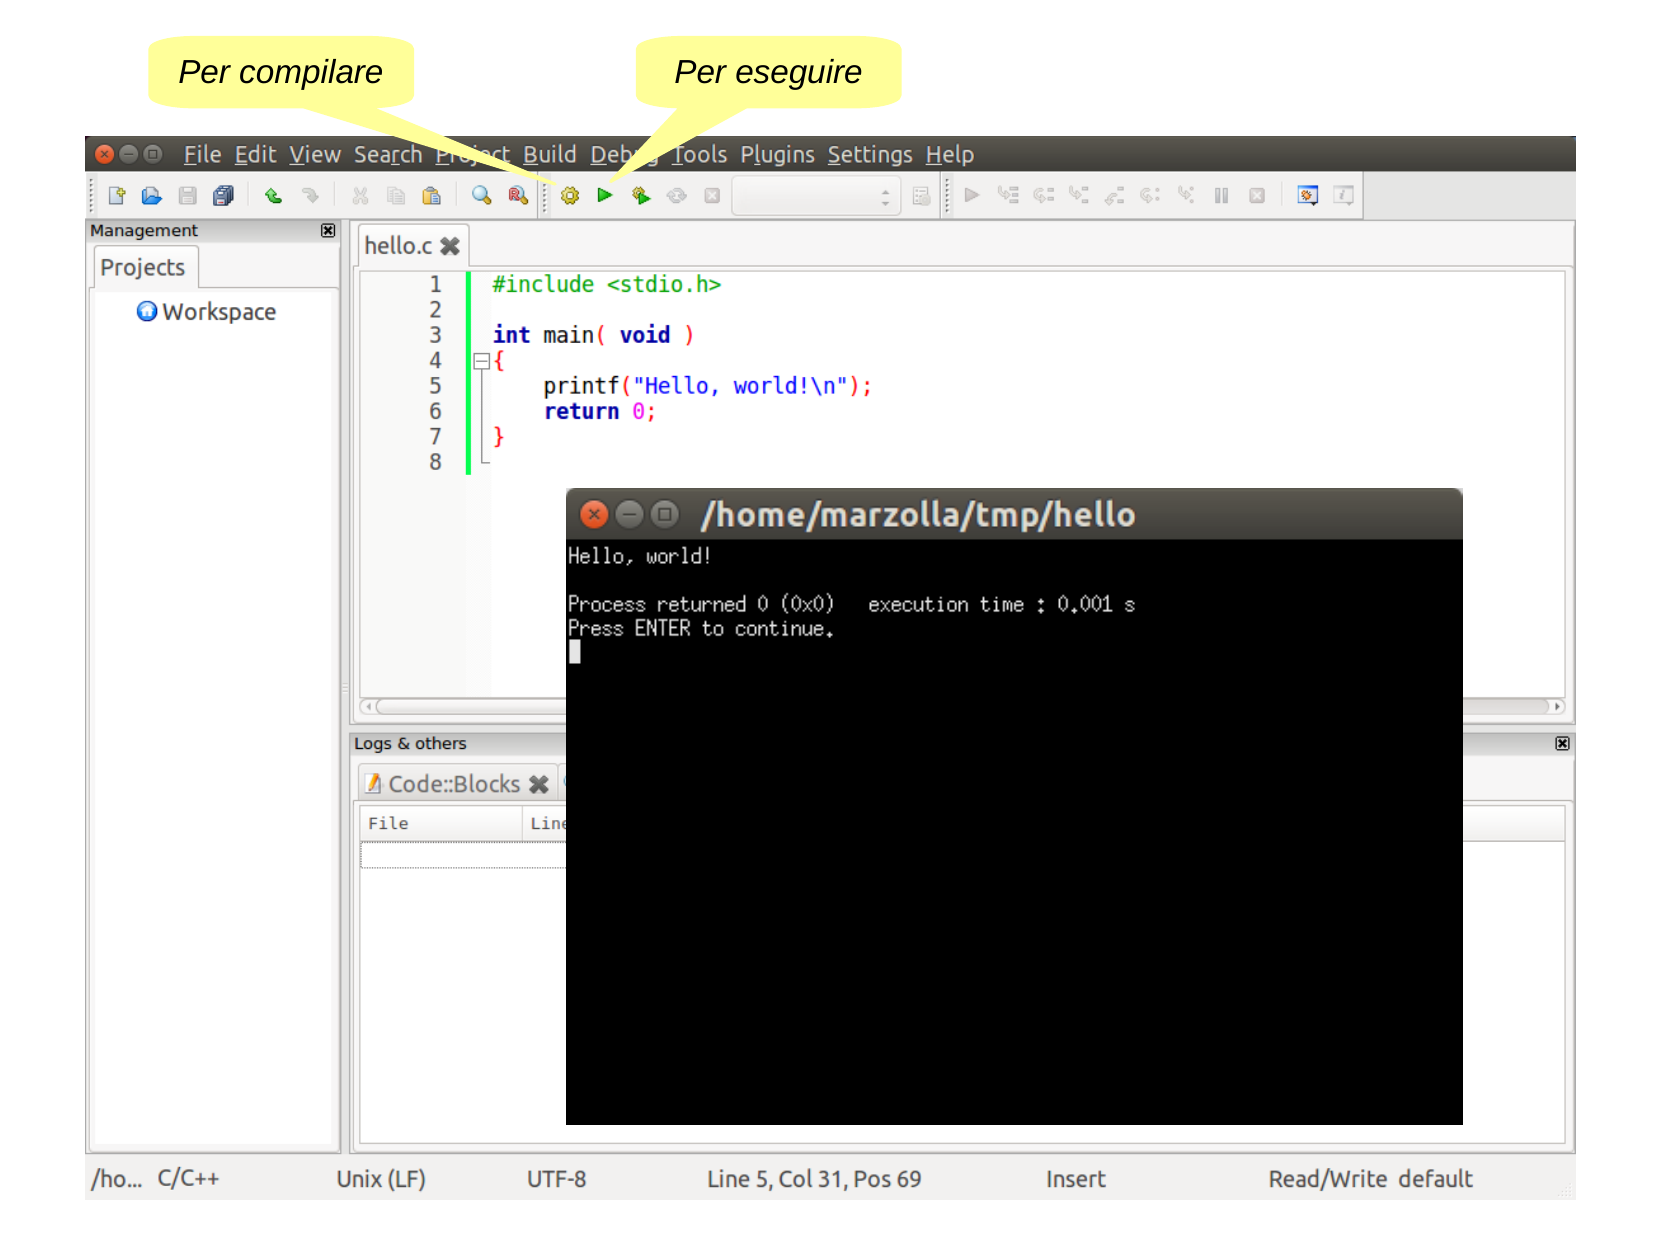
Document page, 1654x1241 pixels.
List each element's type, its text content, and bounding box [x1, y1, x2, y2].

text_box Per eseguire [610, 37, 901, 182]
picture [85, 136, 1576, 1201]
text_box Per compilare [149, 37, 556, 185]
